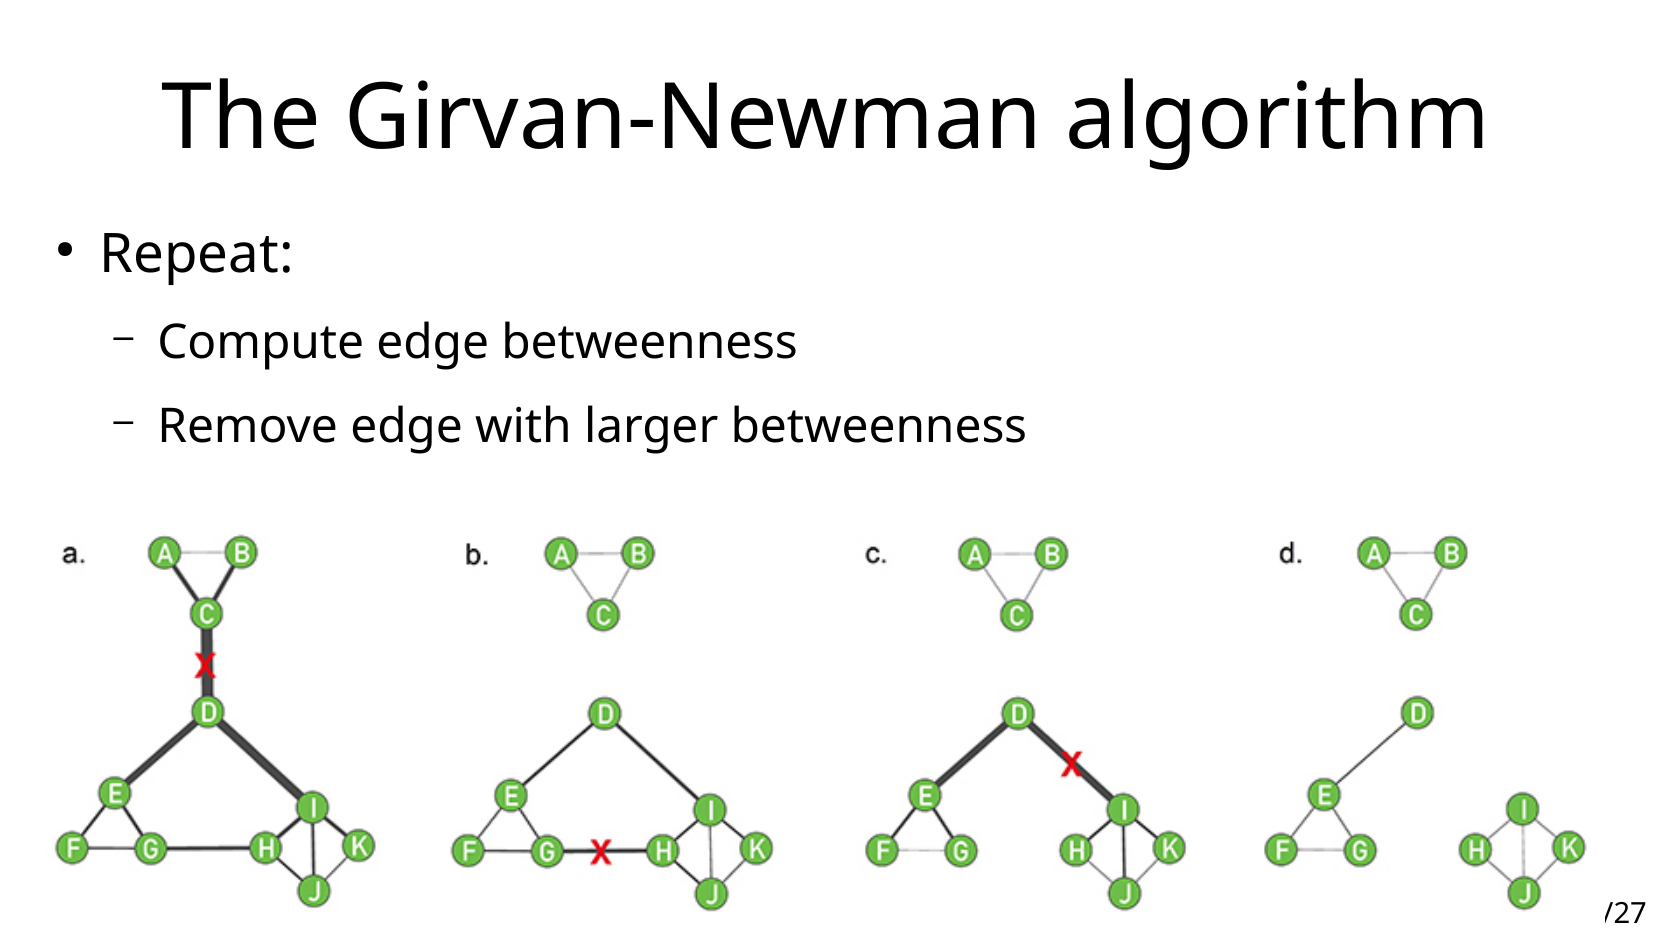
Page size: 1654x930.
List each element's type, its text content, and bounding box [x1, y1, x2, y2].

list Repeat: Compute edge betweenness Remove edge with larger betweenness [41, 213, 1615, 459]
picture [31, 507, 1606, 930]
title The Girvan-Newman algorithm [82, 1, 1571, 213]
